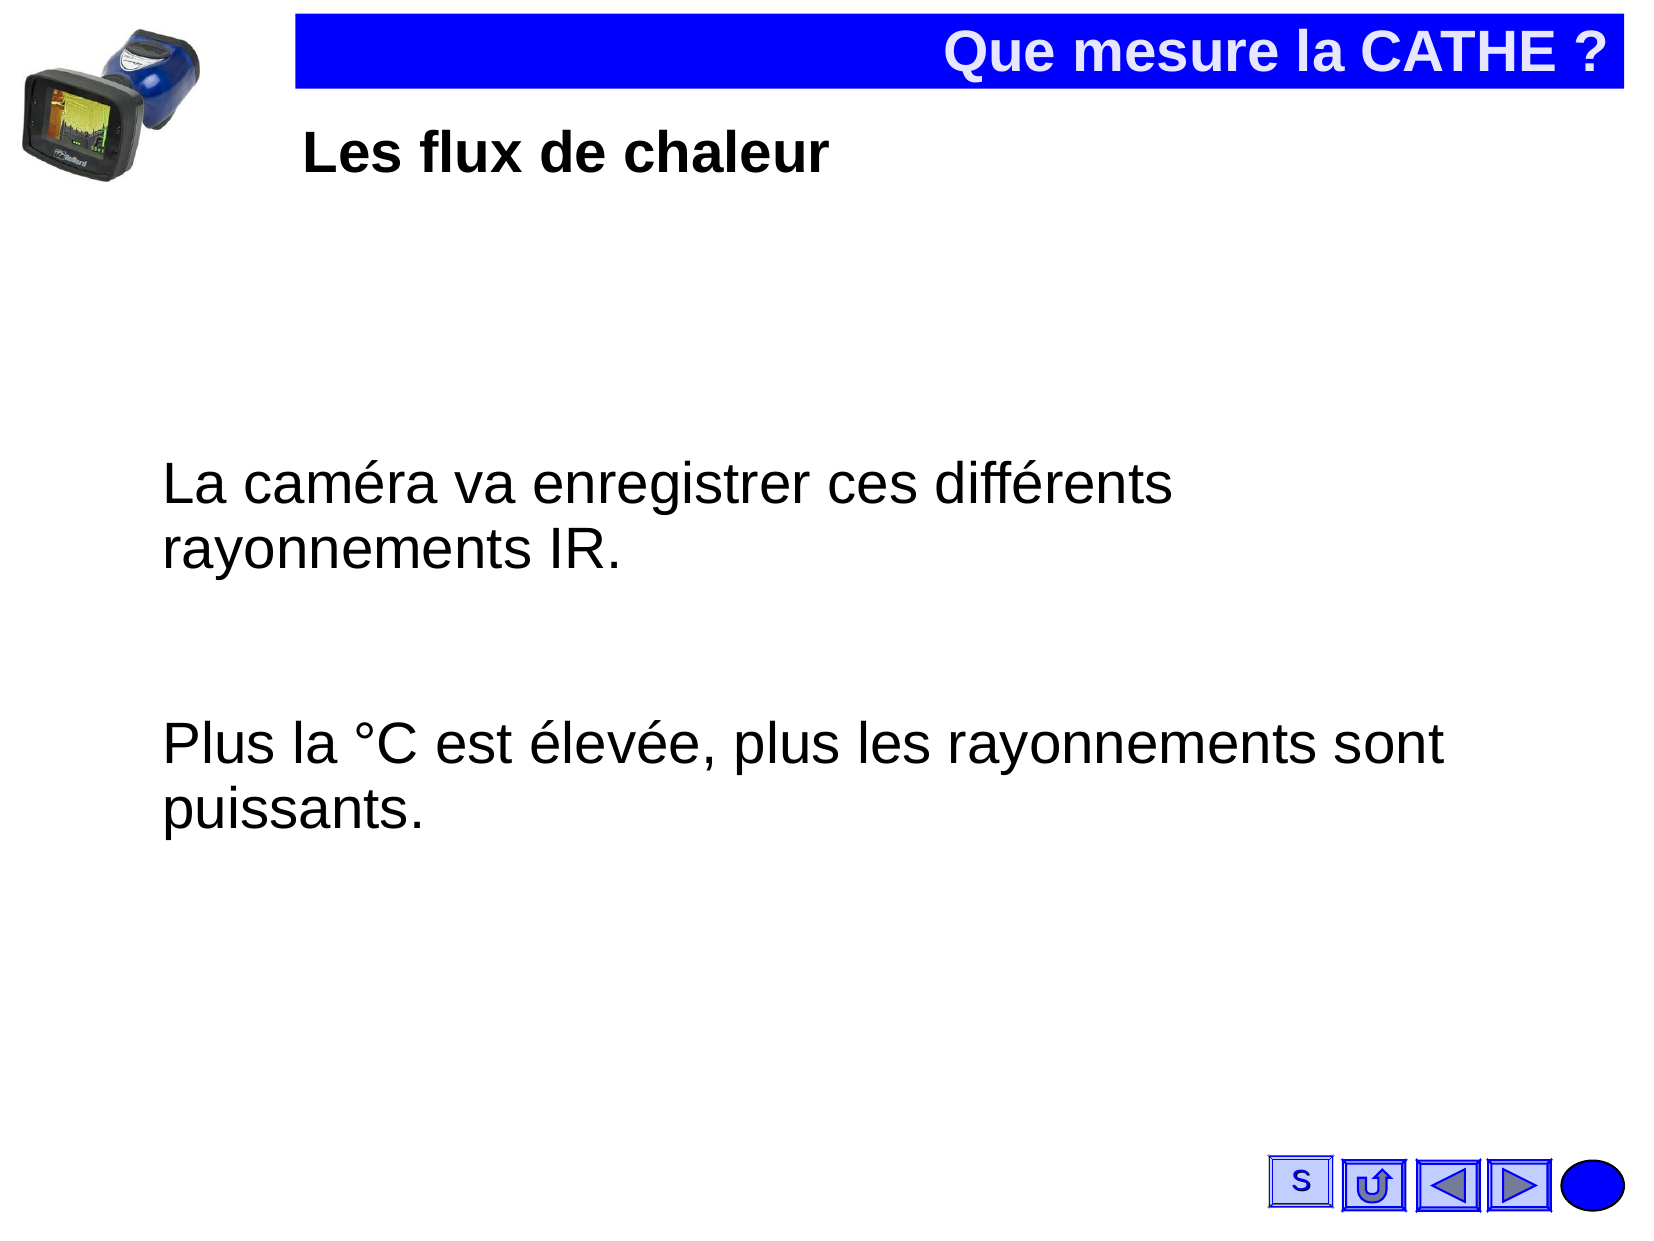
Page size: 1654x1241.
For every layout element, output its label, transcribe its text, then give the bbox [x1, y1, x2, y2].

text_box Que mesure la CATHE ? [295, 13, 1625, 89]
picture [22, 29, 200, 182]
text_box La caméra va enregistrer ces différents rayonnements IR. Plus la °C est élevée, plus les rayonnements sont puissants. [147, 442, 1506, 847]
text_box [1561, 1160, 1625, 1211]
text_box Les flux de chaleur [287, 112, 847, 193]
